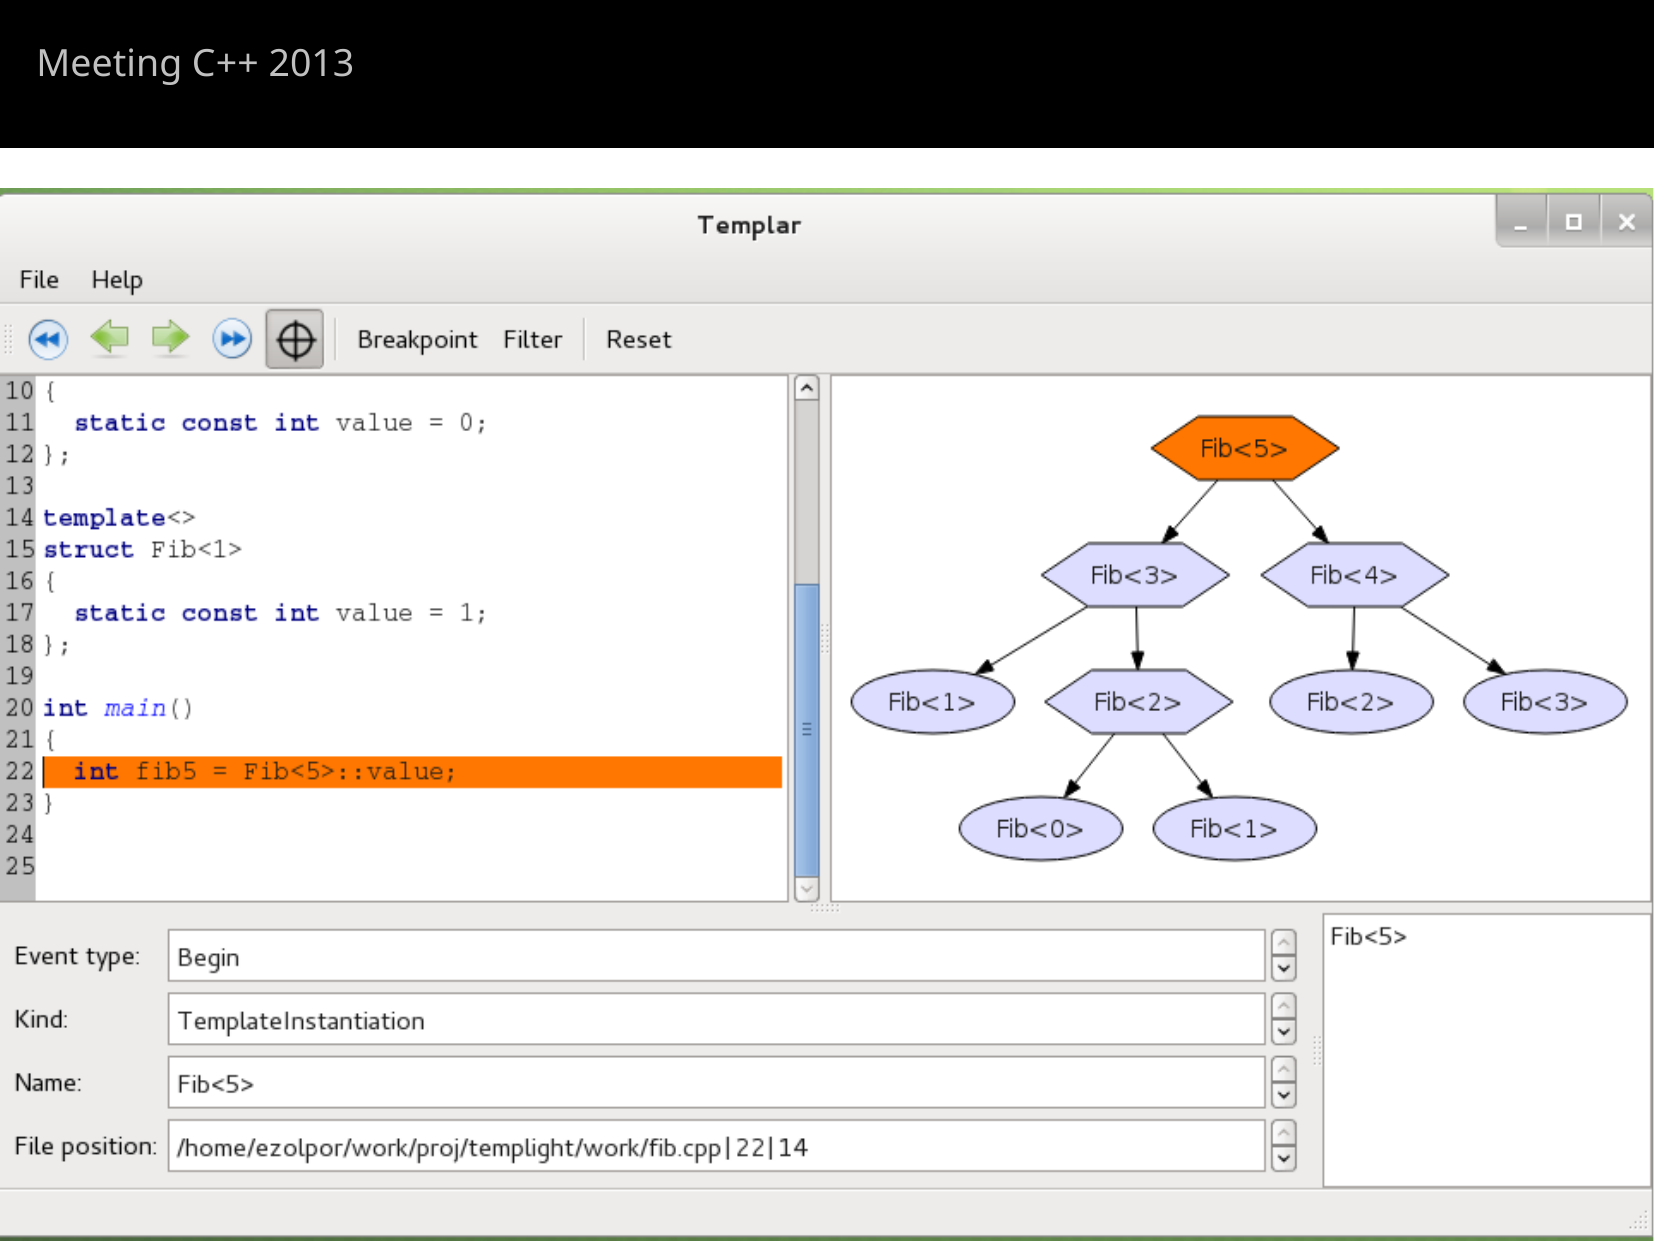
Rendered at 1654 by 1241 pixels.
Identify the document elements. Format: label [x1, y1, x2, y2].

picture [0, 188, 1654, 1241]
